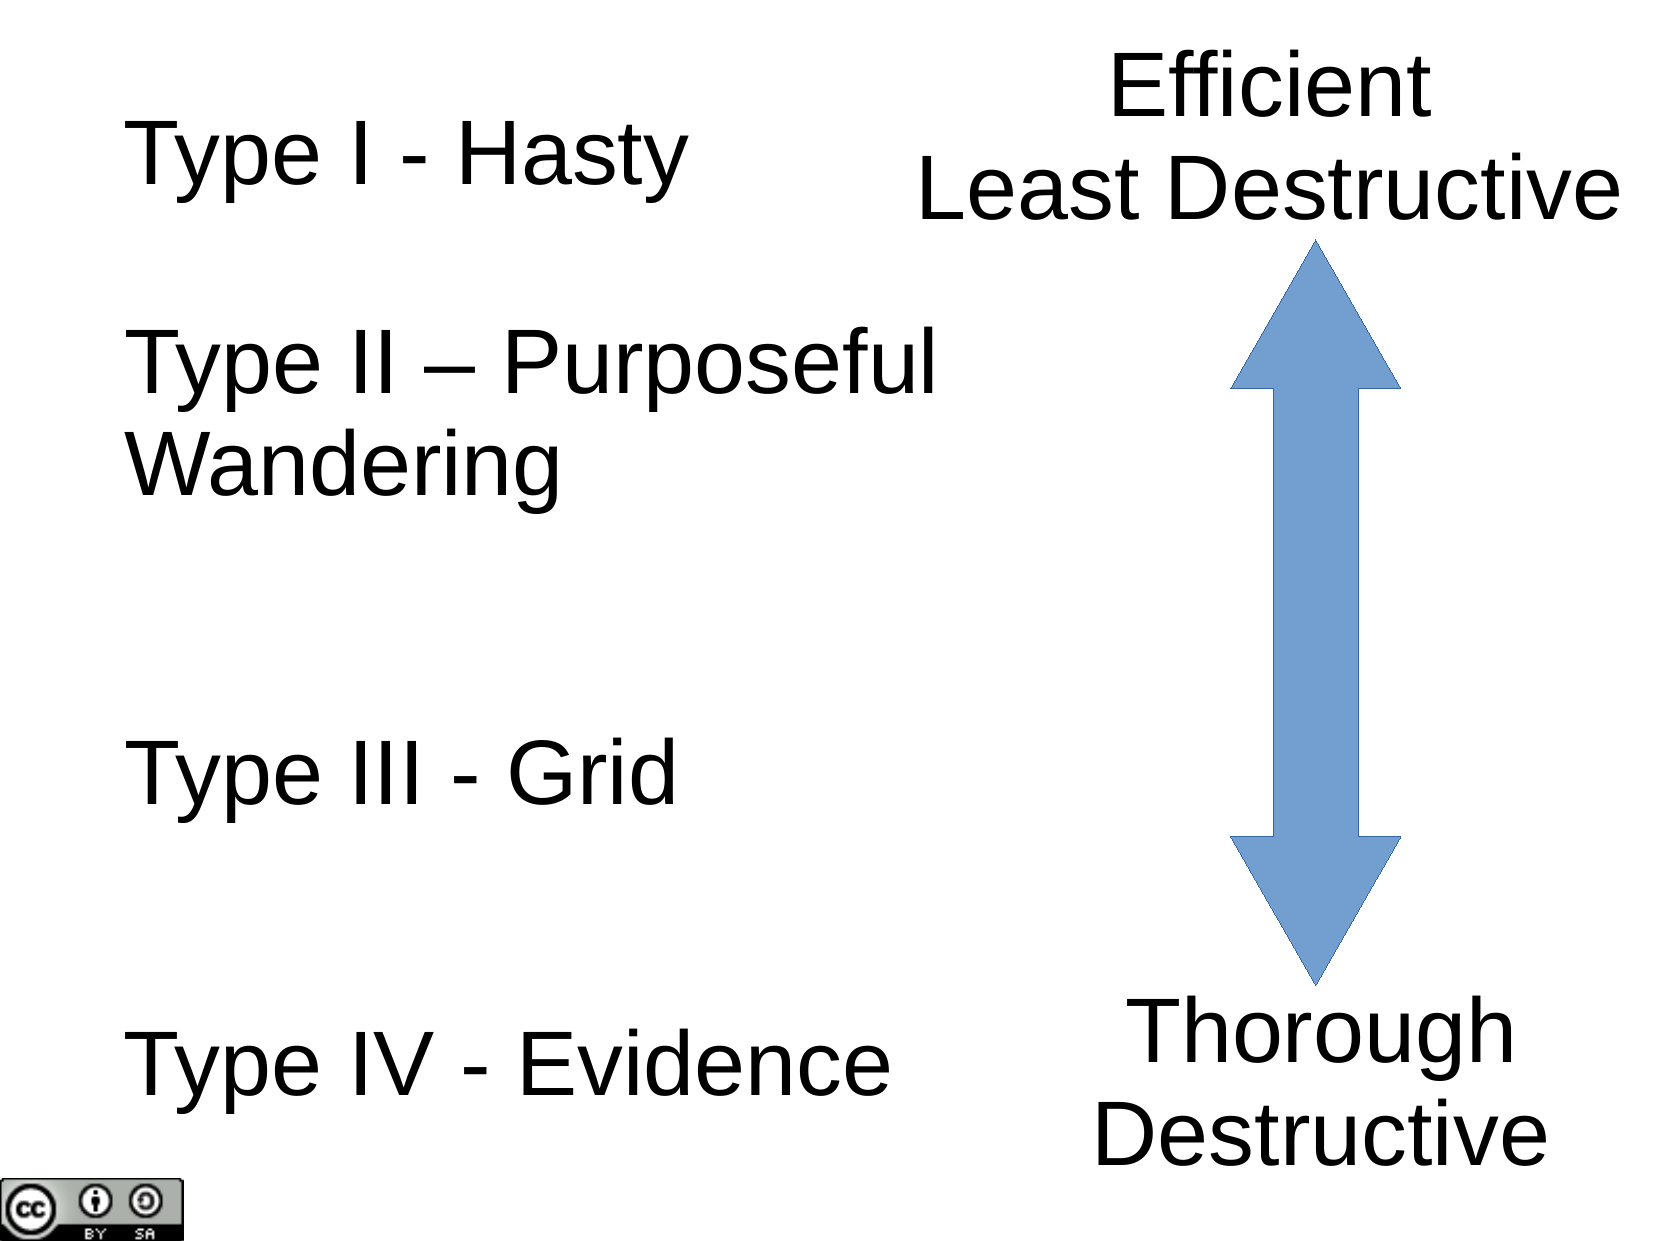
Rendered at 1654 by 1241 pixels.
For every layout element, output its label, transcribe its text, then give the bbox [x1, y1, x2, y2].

title Type I - Hasty [124, 49, 885, 257]
title Thorough Destructive [1082, 978, 1561, 1186]
text_box [1230, 517, 1401, 986]
title Type IV - Evidence [124, 959, 970, 1167]
title Type III - Grid [124, 669, 682, 877]
picture [0, 1178, 184, 1241]
text_box [1387, 364, 1401, 389]
title Efficient Least Destructive [885, 0, 1654, 291]
text_box [1276, 239, 1356, 309]
title Type II – Purposeful Wandering [124, 309, 1387, 517]
